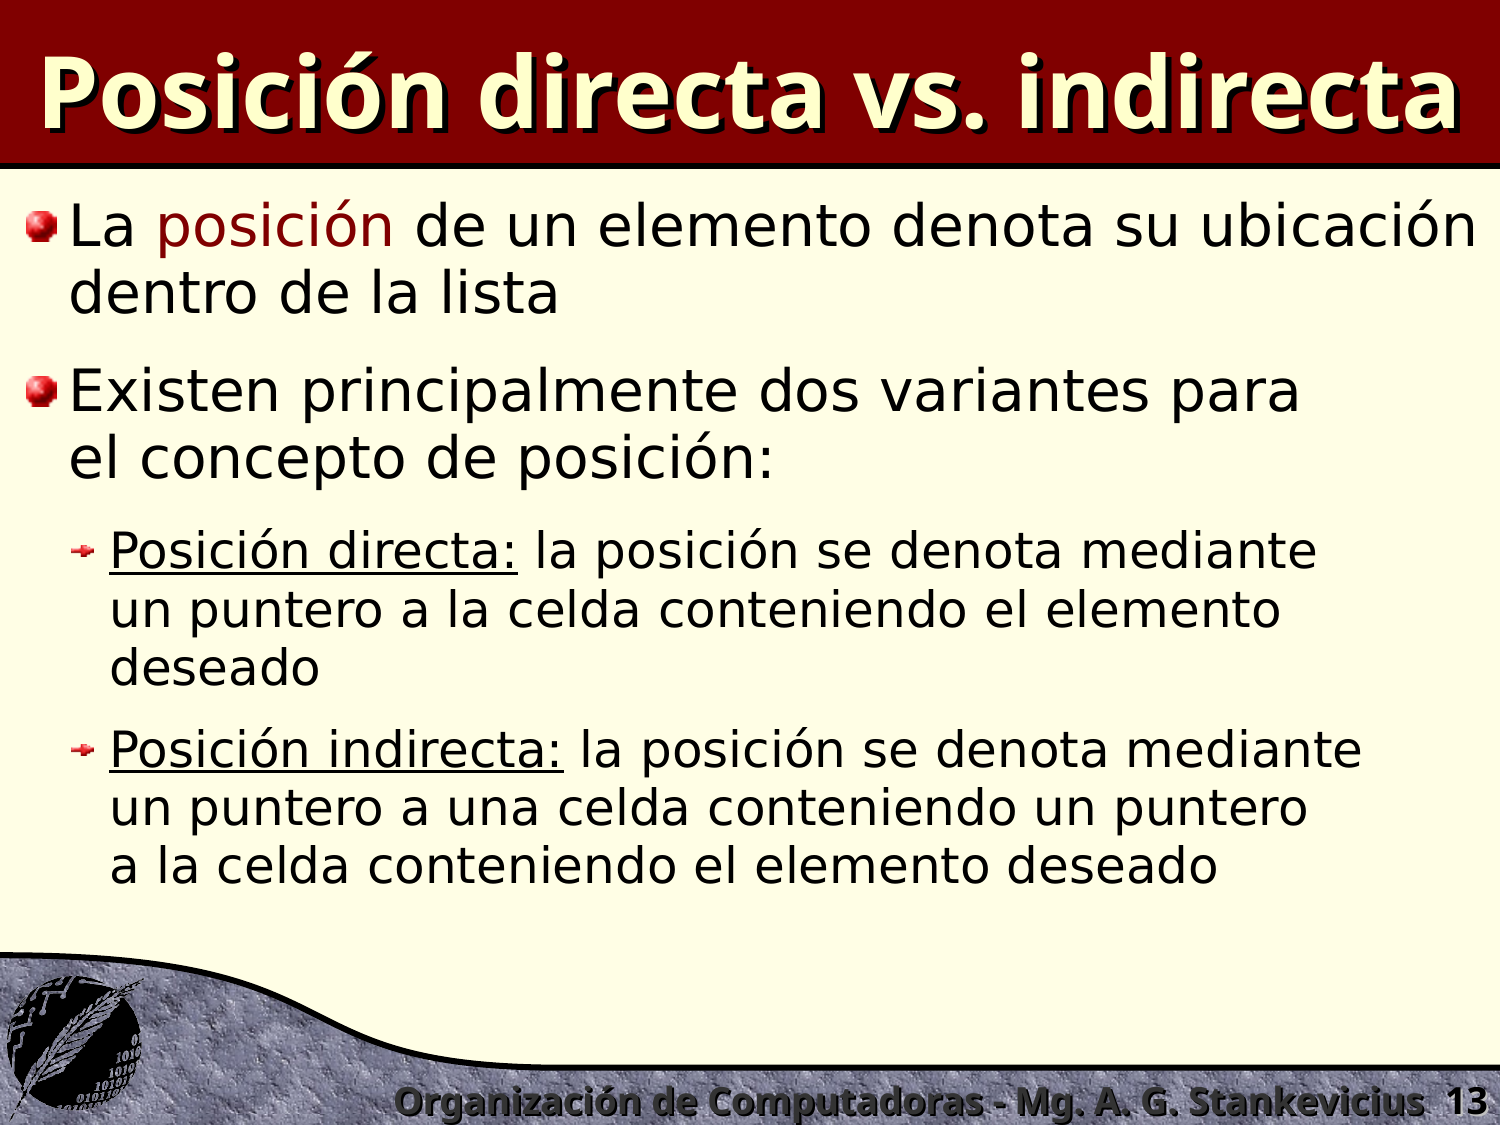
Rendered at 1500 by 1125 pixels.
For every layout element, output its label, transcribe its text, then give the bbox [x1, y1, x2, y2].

picture [802, 1100, 806, 1110]
list La posición de un elemento denota su ubicación dentro de la lista Existen principalmente dos variantes para el concepto de posición: Posición directa: la posición se denota mediante un puntero a la celda conteniendo el elemento deseado Posición indirecta: la posición se denota mediante un puntero a una celda conteniendo un puntero a la celda conteniendo el elemento deseado [11, 192, 1486, 935]
picture [448, 1100, 455, 1110]
picture [1058, 1100, 1065, 1110]
picture [0, 959, 1500, 1125]
title Posición directa vs. indirecta [15, 5, 1485, 160]
